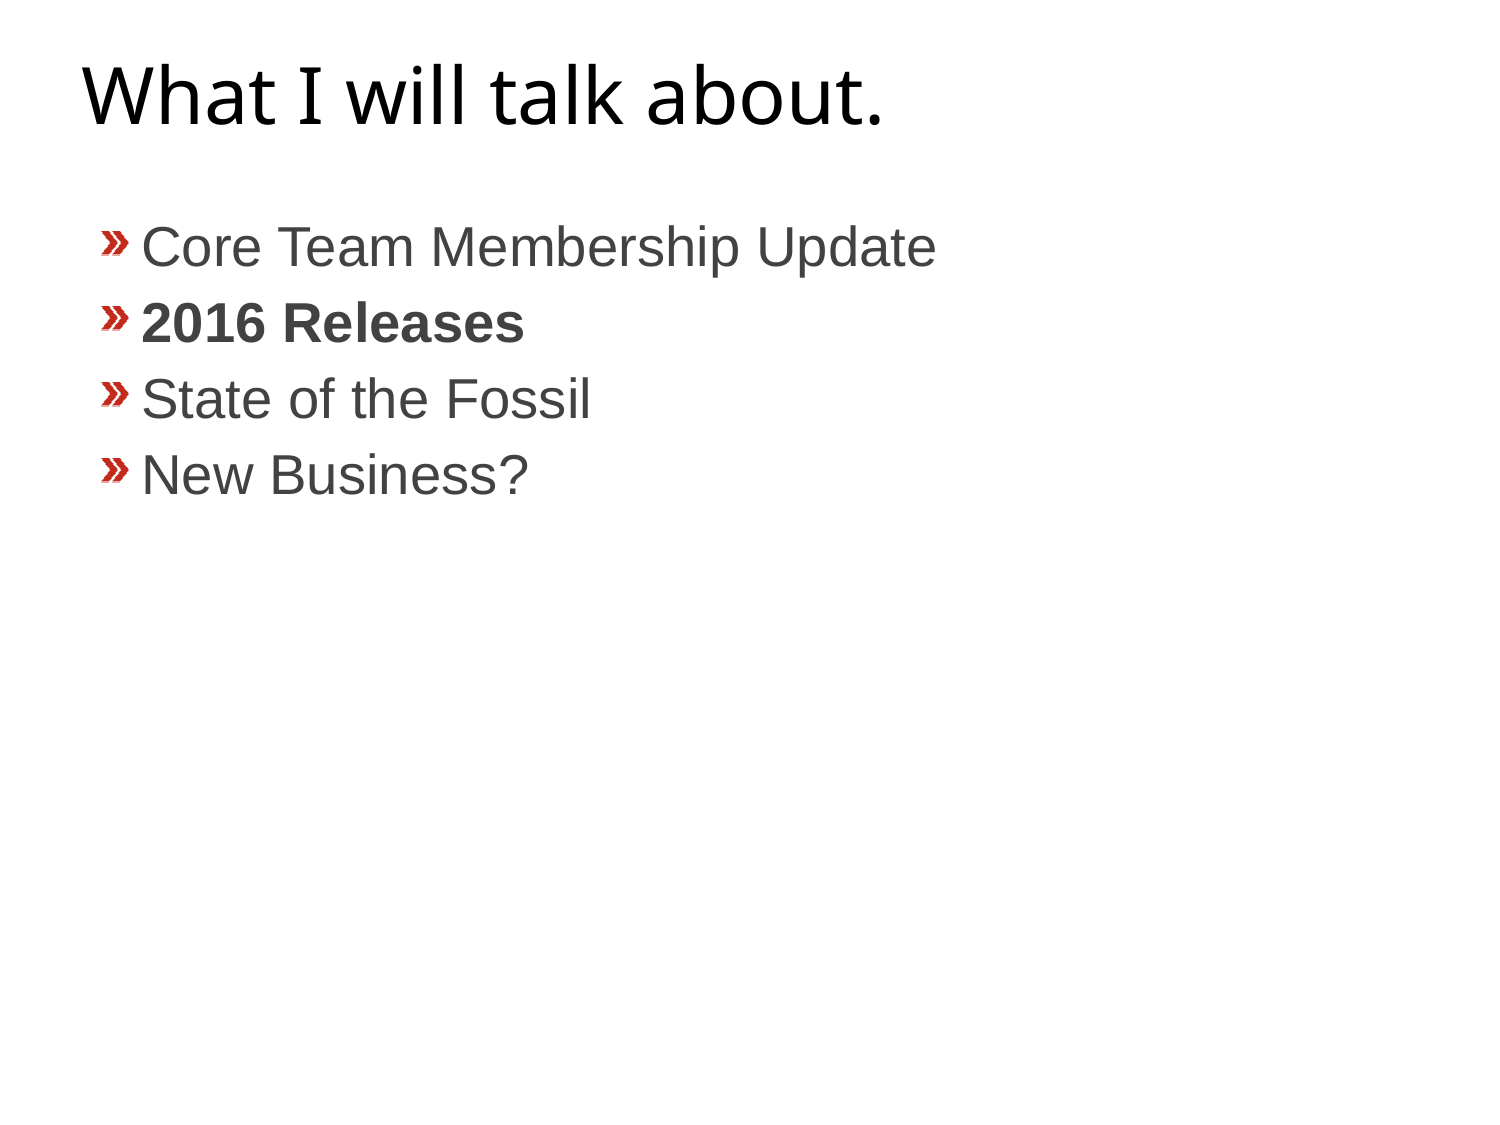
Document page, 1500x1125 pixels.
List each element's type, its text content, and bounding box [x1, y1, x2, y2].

title What I will talk about. [75, 45, 1425, 210]
list Core Team Membership Update 2016 Releases State of the Fossil New Business? [75, 210, 1425, 1125]
